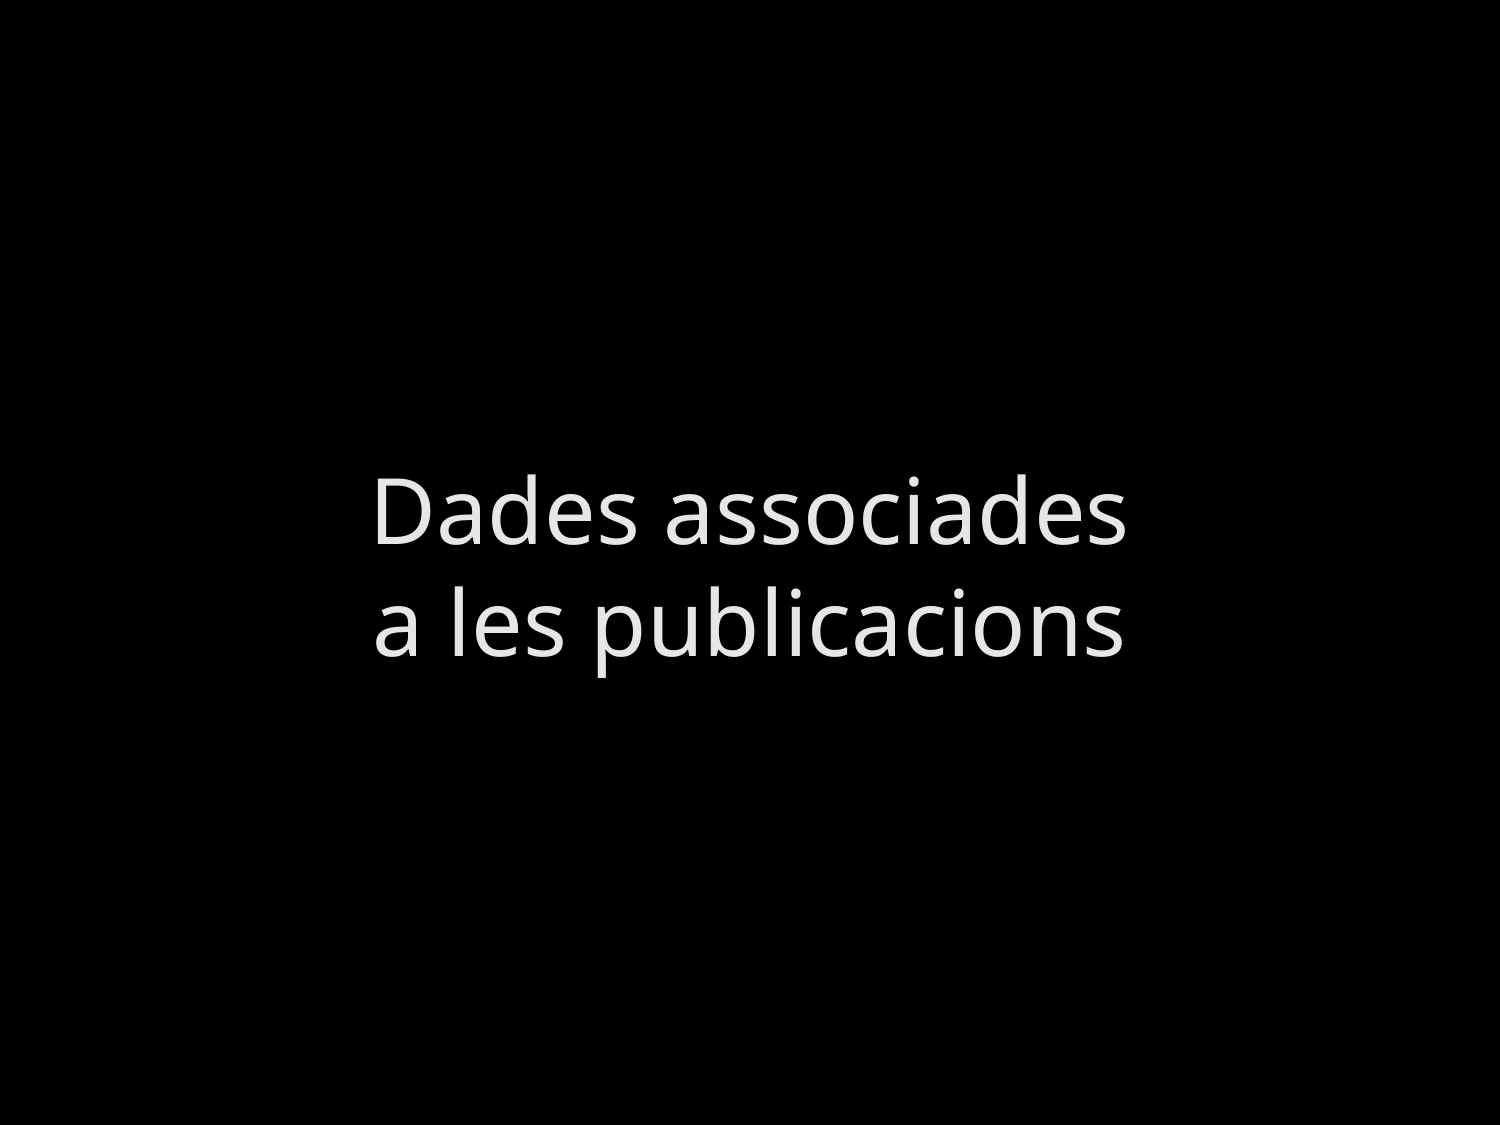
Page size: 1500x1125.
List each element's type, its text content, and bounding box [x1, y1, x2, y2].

subtitle Dades associades a les publicacions [109, 112, 1391, 1013]
